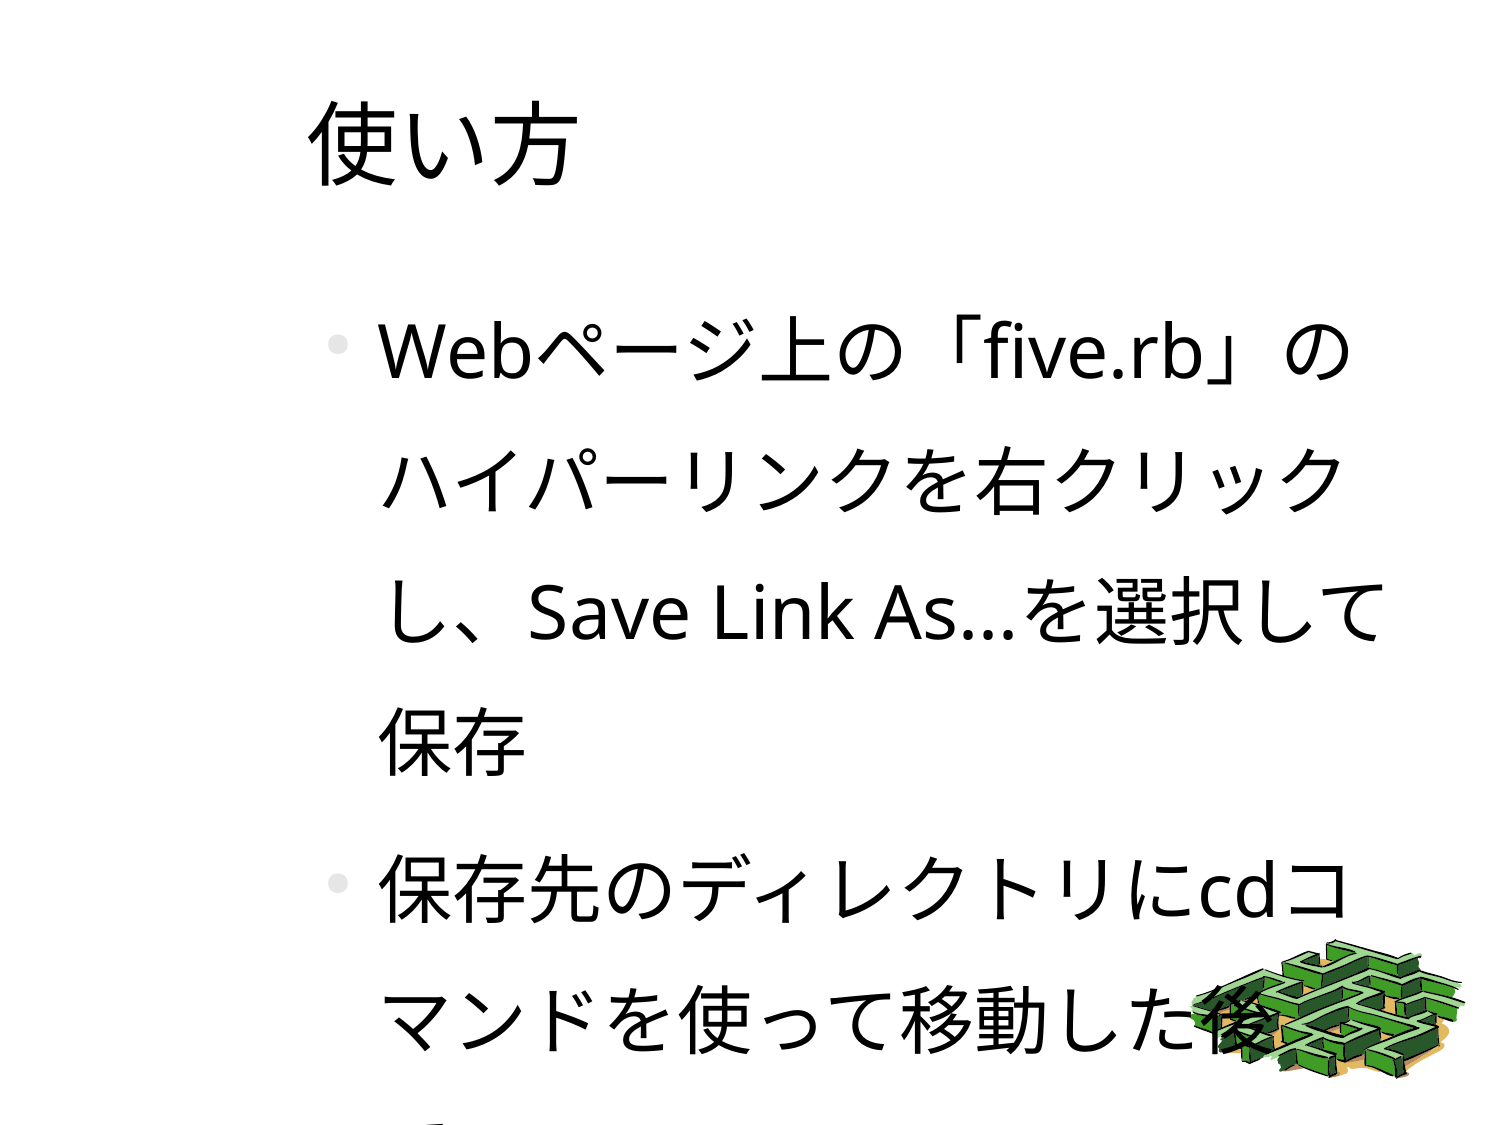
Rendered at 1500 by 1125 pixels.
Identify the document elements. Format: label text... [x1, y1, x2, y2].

title 使い方 [292, 45, 1426, 233]
list Webページ上の「five.rb」のハイパーリンクを右クリックし、Save Link As...を選択して保存 保存先のディレクトリにcdコマンドを使って移動した後で、 ruby five.rb[Return]でゲーム開始 デモの実施！！ [292, 262, 1426, 1038]
